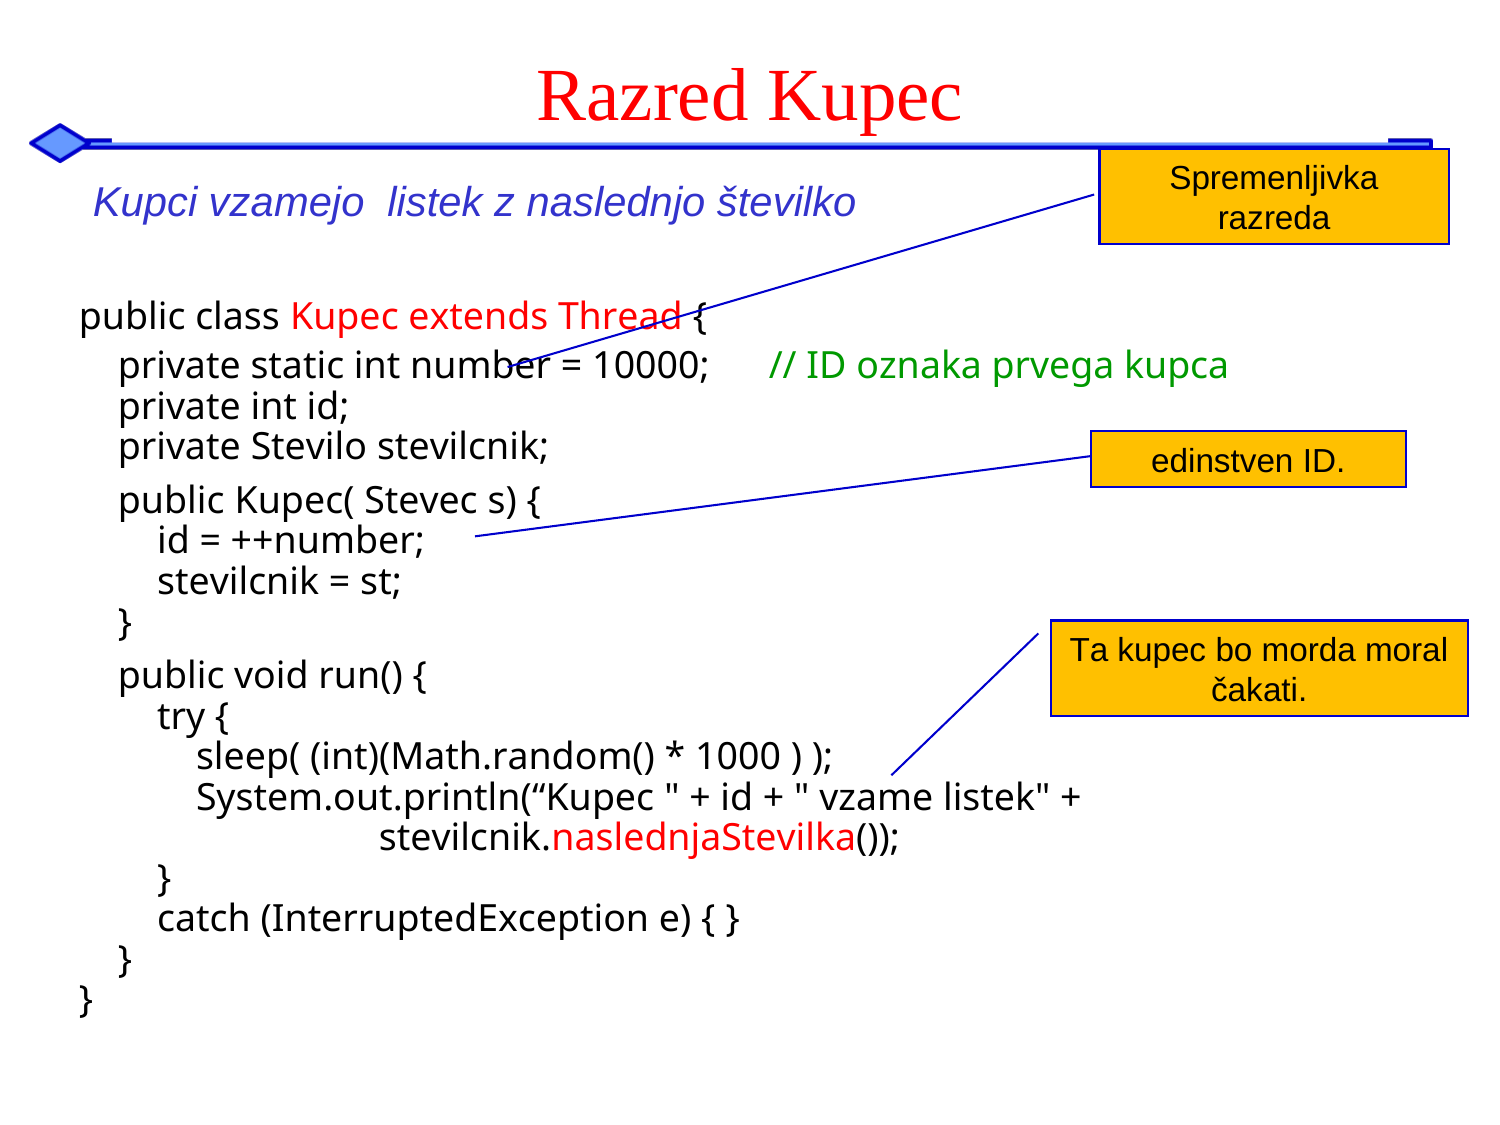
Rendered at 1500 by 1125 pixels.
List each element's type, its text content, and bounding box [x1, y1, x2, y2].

text_box public class Kupec extends Thread { private static int number = 10000; // ID oznaka prvega kupca private int id; private Stevilo stevilcnik; public Kupec( Stevec s) { id = ++number; stevilcnik = st; } public void run() { try { sleep( (int)(Math.random() * 1000 ) ); System.out.println(“Kupec " + id + " vzame listek" + stevilcnik.naslednjaStevilka()); } catch (InterruptedException e) { } } } [64, 289, 1258, 1029]
text_box Ta kupec bo morda moral čakati. [1051, 620, 1468, 716]
text_box Spremenljivka razreda [1099, 149, 1449, 244]
title Razred Kupec [111, 37, 1389, 143]
text_box edinstven ID. [474, 431, 1406, 537]
text_box Kupci vzamejo listek z naslednjo številko [78, 167, 872, 233]
picture [28, 122, 1434, 164]
